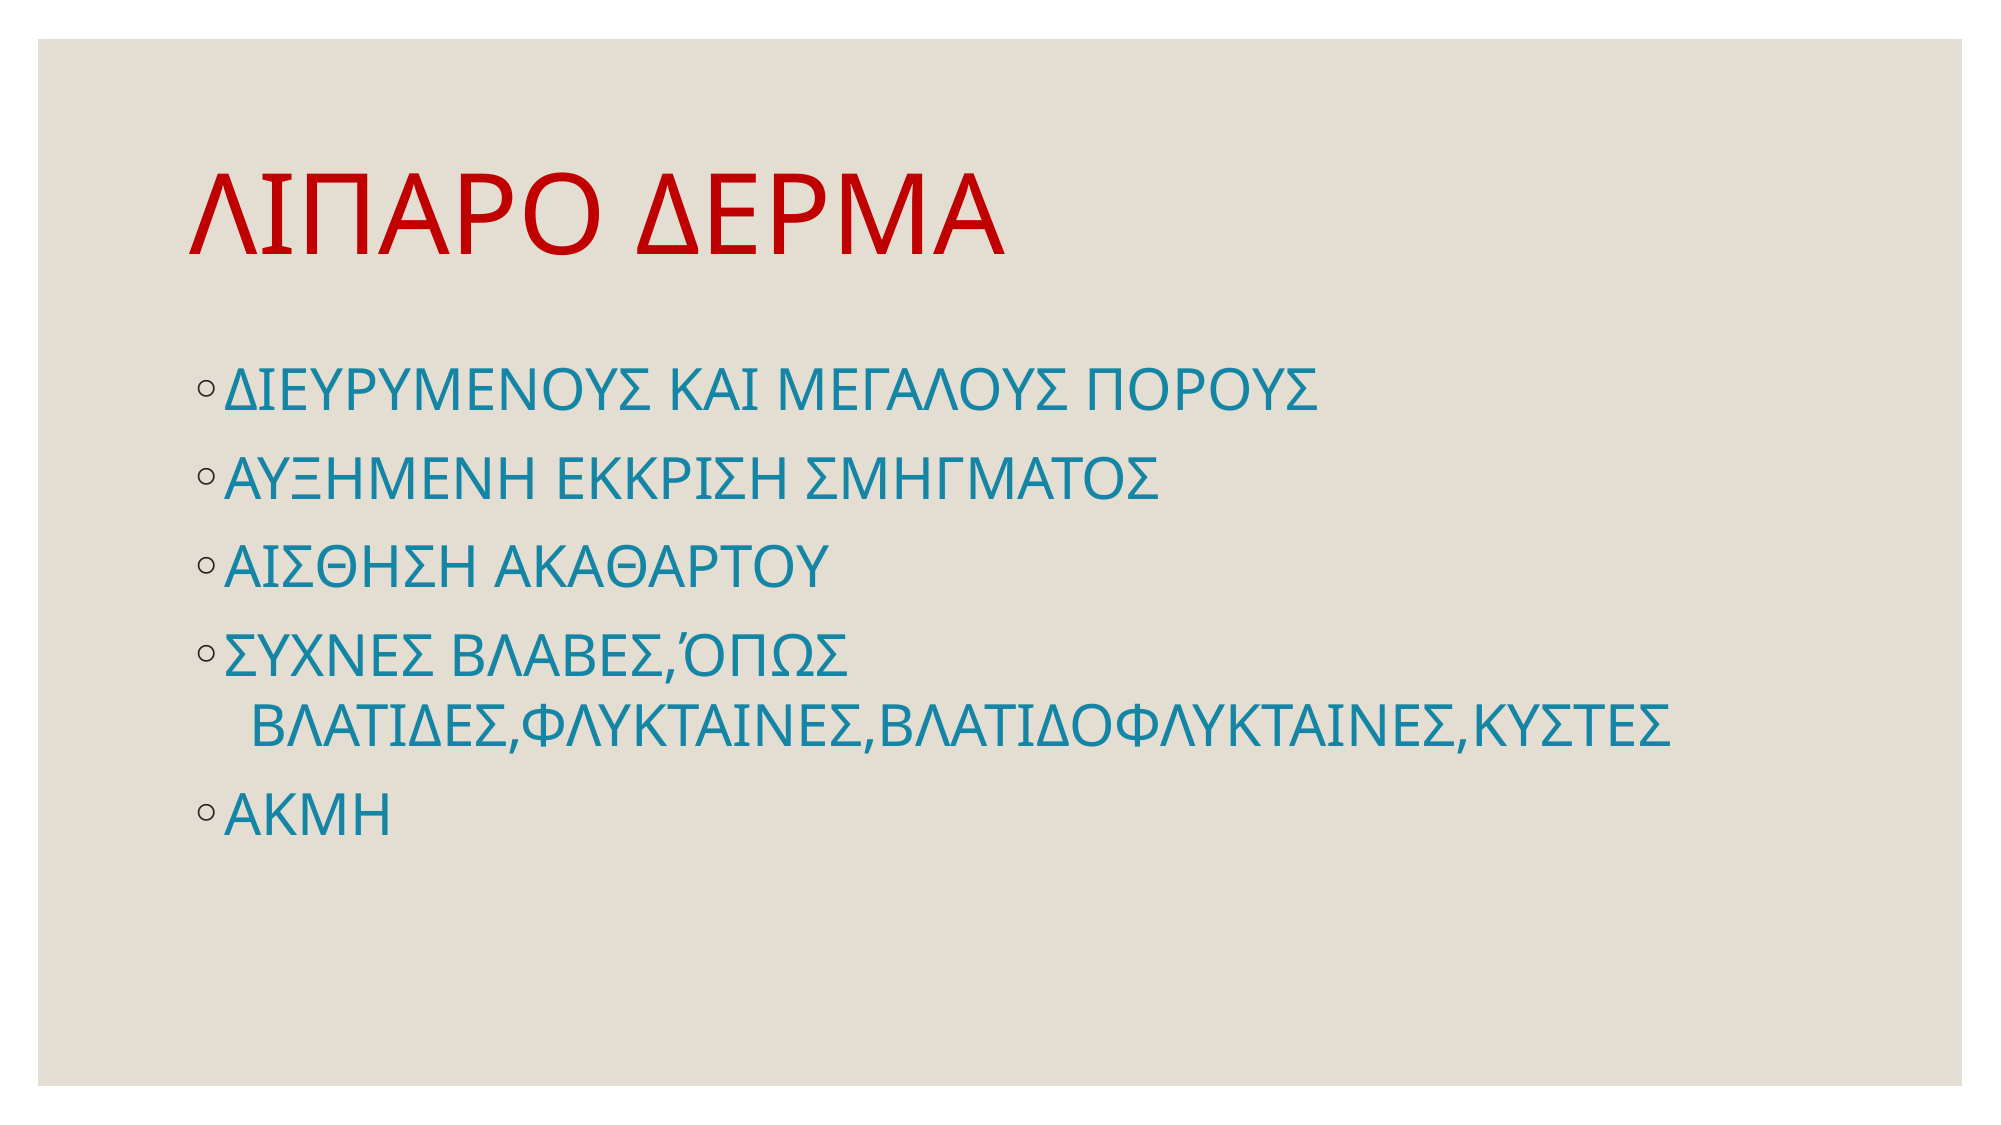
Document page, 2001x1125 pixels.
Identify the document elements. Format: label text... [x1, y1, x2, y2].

list ΔΙΕΥΡΥΜΕΝΟΥΣ ΚΑΙ ΜΕΓΑΛΟΥΣ ΠΟΡΟΥΣ ΑΥΞΗΜΕΝΗ ΕΚΚΡΙΣΗ ΣΜΗΓΜΑΤΟΣ ΑΙΣΘΗΣΗ ΑΚΑΘΑΡΤΟΥ ΣΥΧΝΕΣ ΒΛΑΒΕΣ,ΌΠΩΣ ΒΛΑΤΙΔΕΣ,ΦΛΥΚΤΑΙΝΕΣ,ΒΛΑΤΙΔΟΦΛΥΚΤΑΙΝΕΣ,ΚΥΣΤΕΣ ΑΚΜΗ [174, 345, 1825, 991]
title ΛΙΠΑΡΟ ΔΕΡΜΑ [174, 105, 1825, 331]
